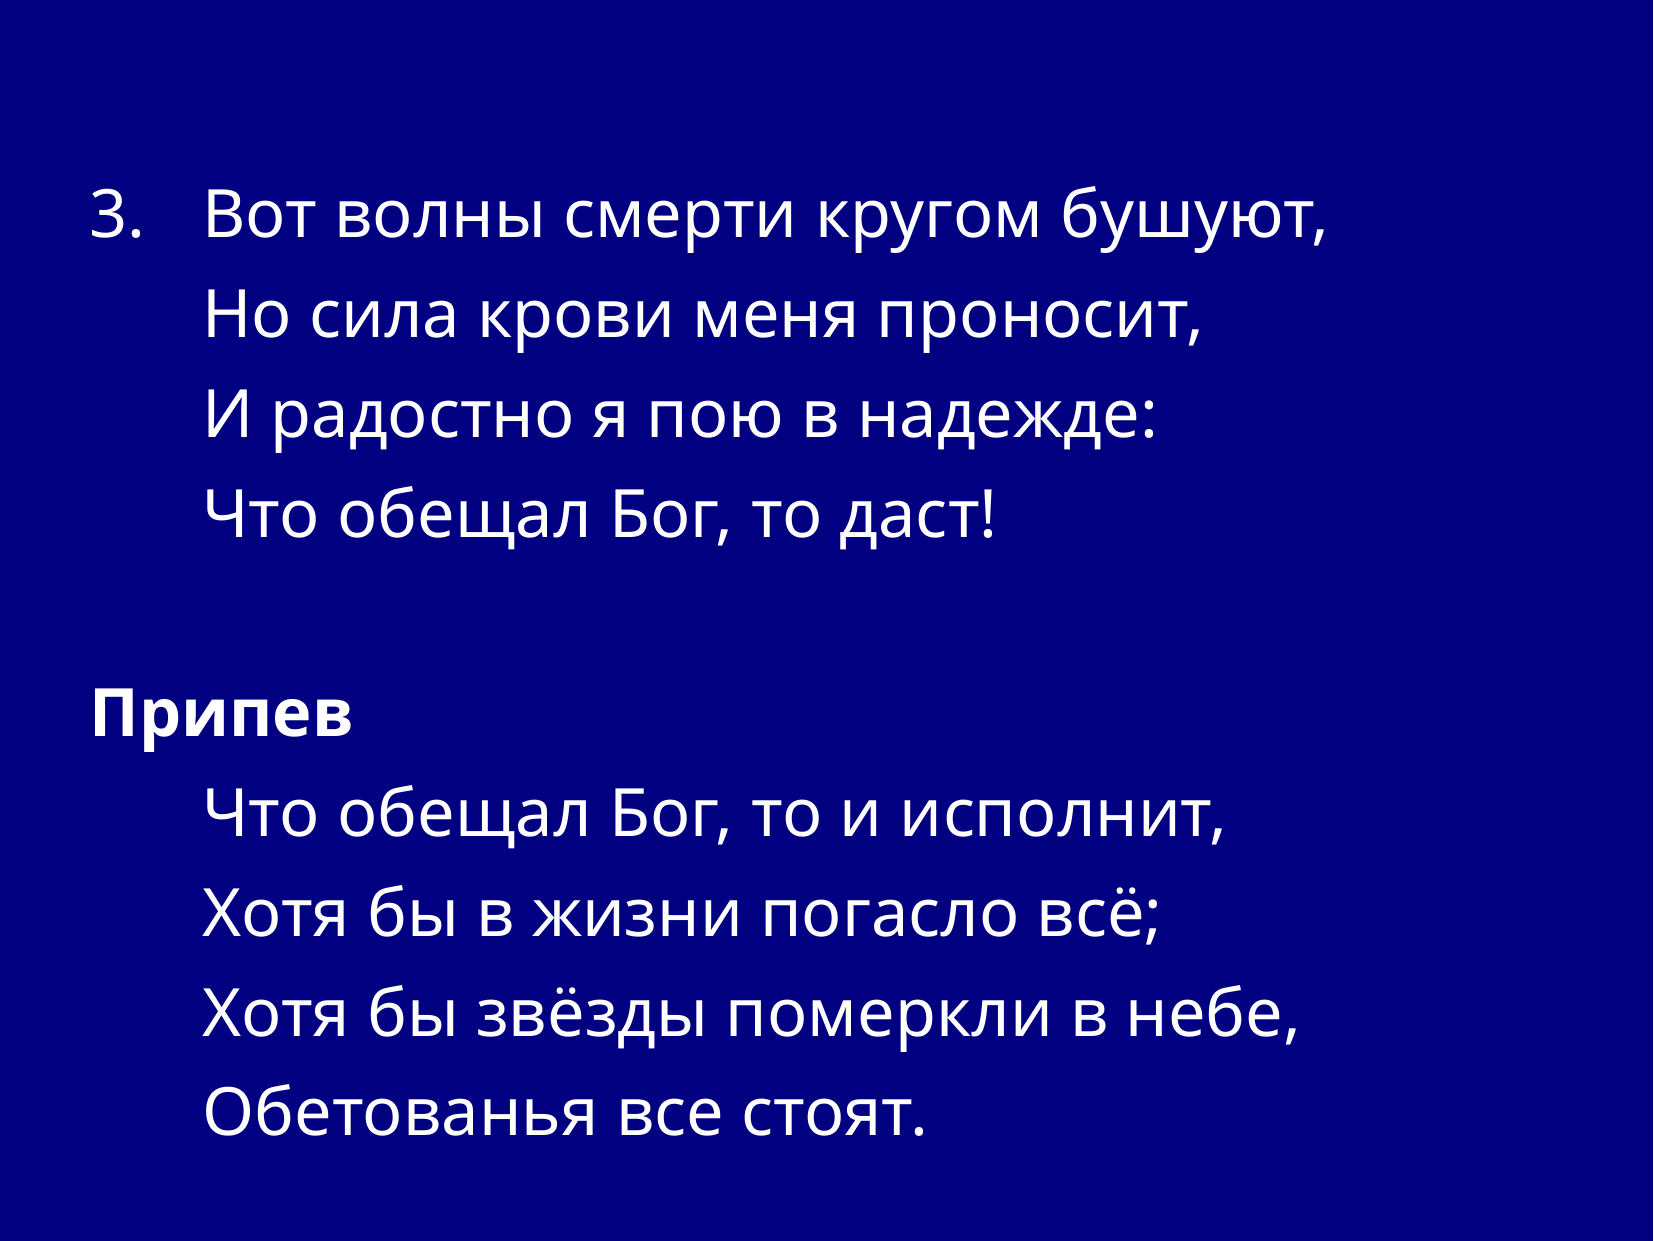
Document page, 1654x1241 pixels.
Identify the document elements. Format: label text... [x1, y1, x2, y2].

text_box 3. Вот волны смерти кругом бушуют, Но сила крови меня проносит, И радостно я пою в надежде: Что обещал Бог, то даст! Припев Что обещал Бог, то и исполнит, Хотя бы в жизни погасло всё; Хотя бы звёзды померкли в небе, Обетованья все стоят. [75, 150, 1576, 1163]
